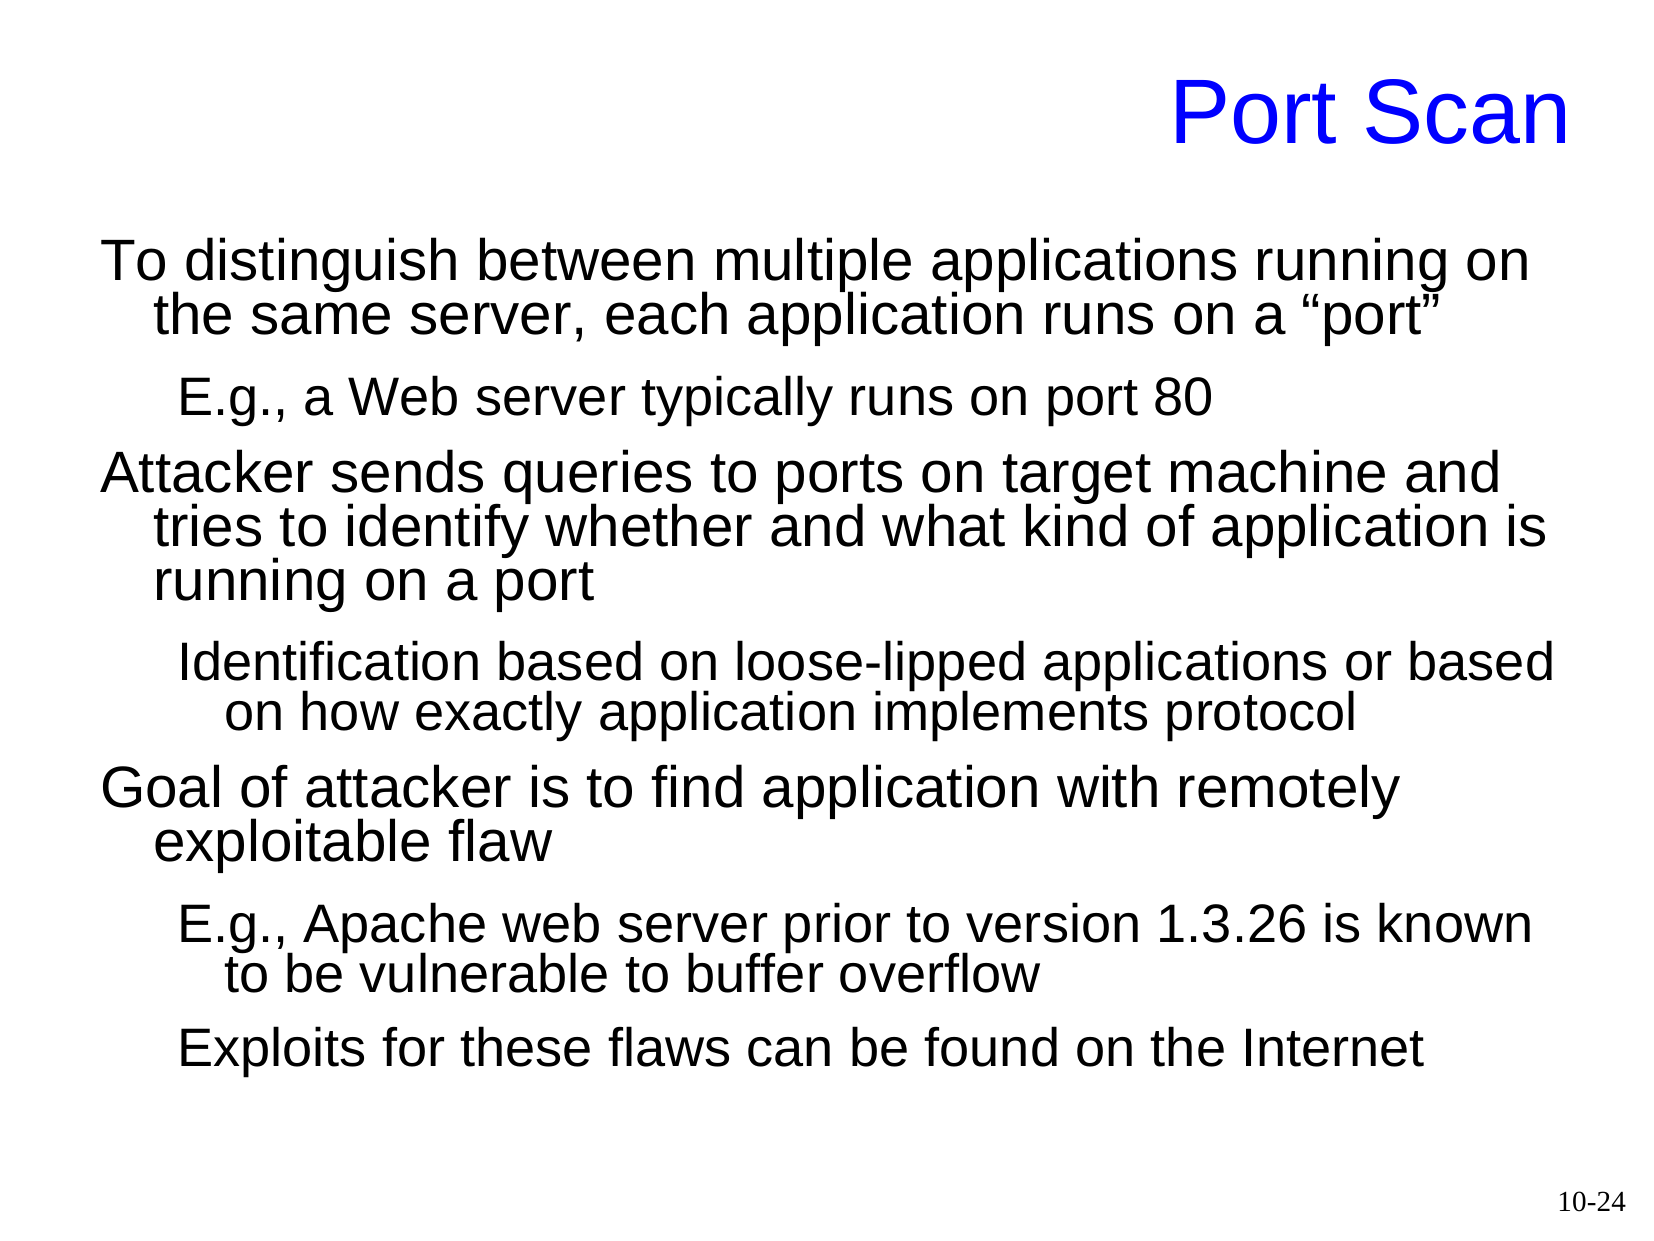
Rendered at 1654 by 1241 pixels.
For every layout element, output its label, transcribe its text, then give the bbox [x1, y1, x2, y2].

list To distinguish between multiple applications running on the same server, each application runs on a “port” E.g., a Web server typically runs on port 80 Attacker sends queries to ports on target machine and tries to identify whether and what kind of application is running on a port Identification based on loose-lipped applications or based on how exactly application implements protocol Goal of attacker is to find application with remotely exploitable flaw E.g., Apache web server prior to version 1.3.26 is known to be vulnerable to buffer overflow Exploits for these flaws can be found on the Internet [82, 237, 1571, 1170]
title Port Scan [84, 11, 1573, 218]
